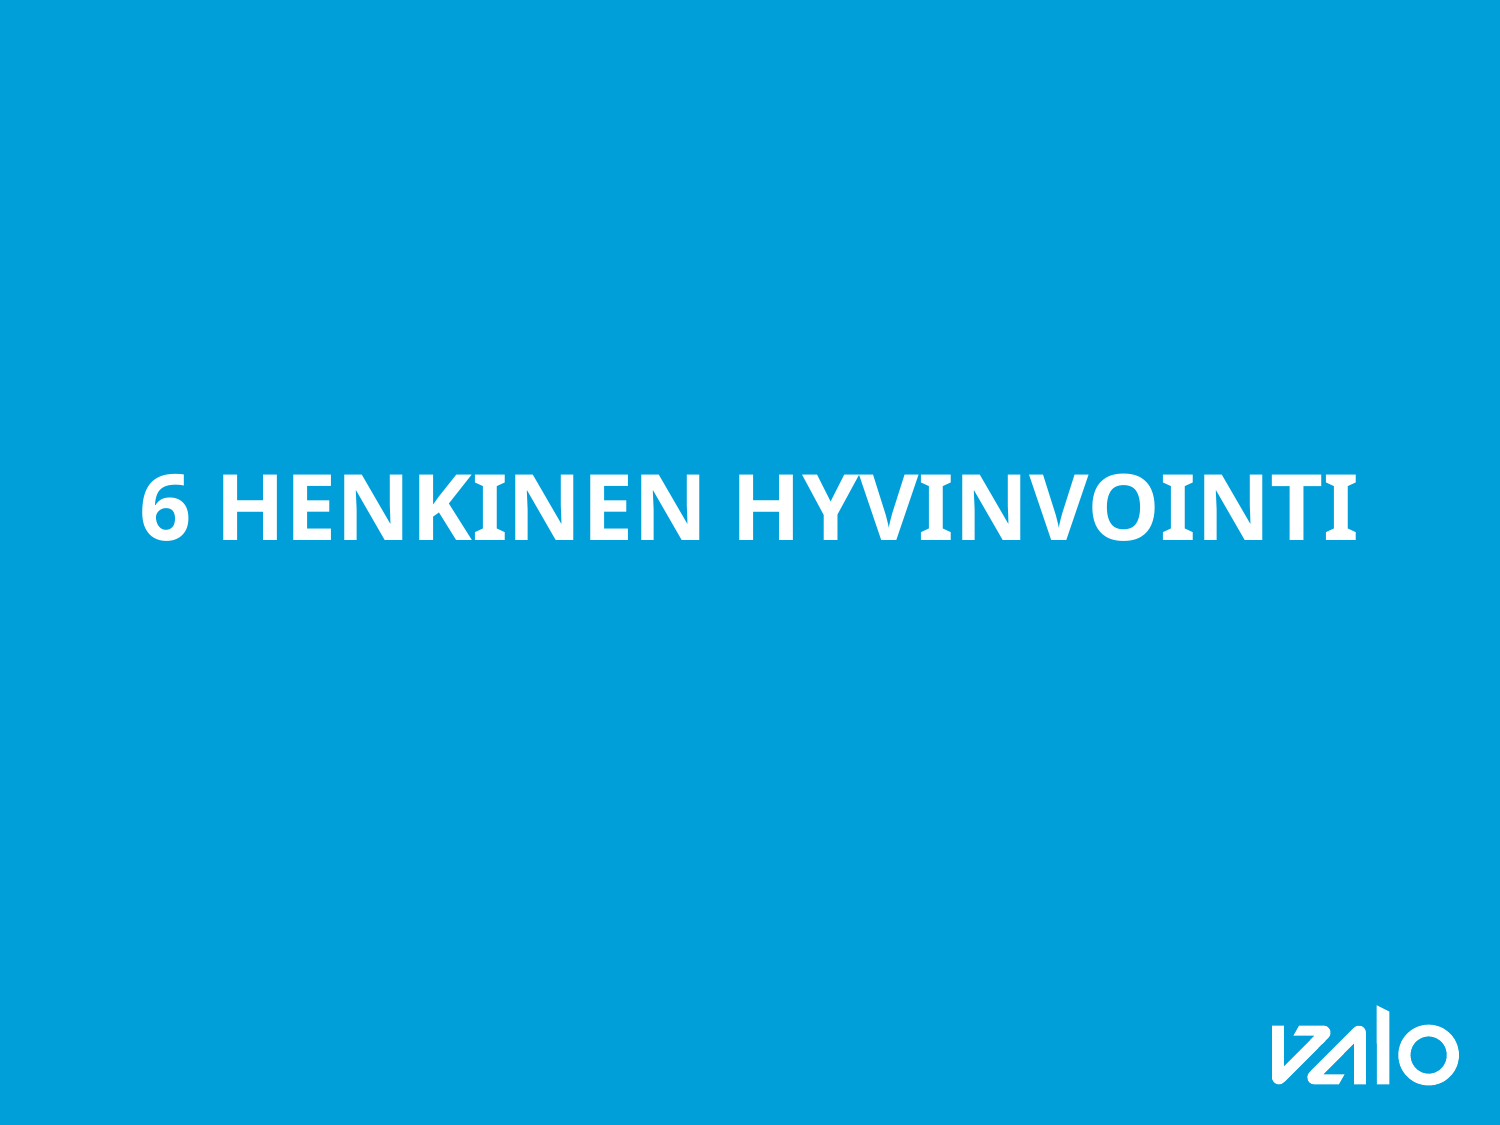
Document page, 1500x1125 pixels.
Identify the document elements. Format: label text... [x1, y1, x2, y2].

title 6 HENKINEN HYVINVOINTI [112, 392, 1388, 634]
